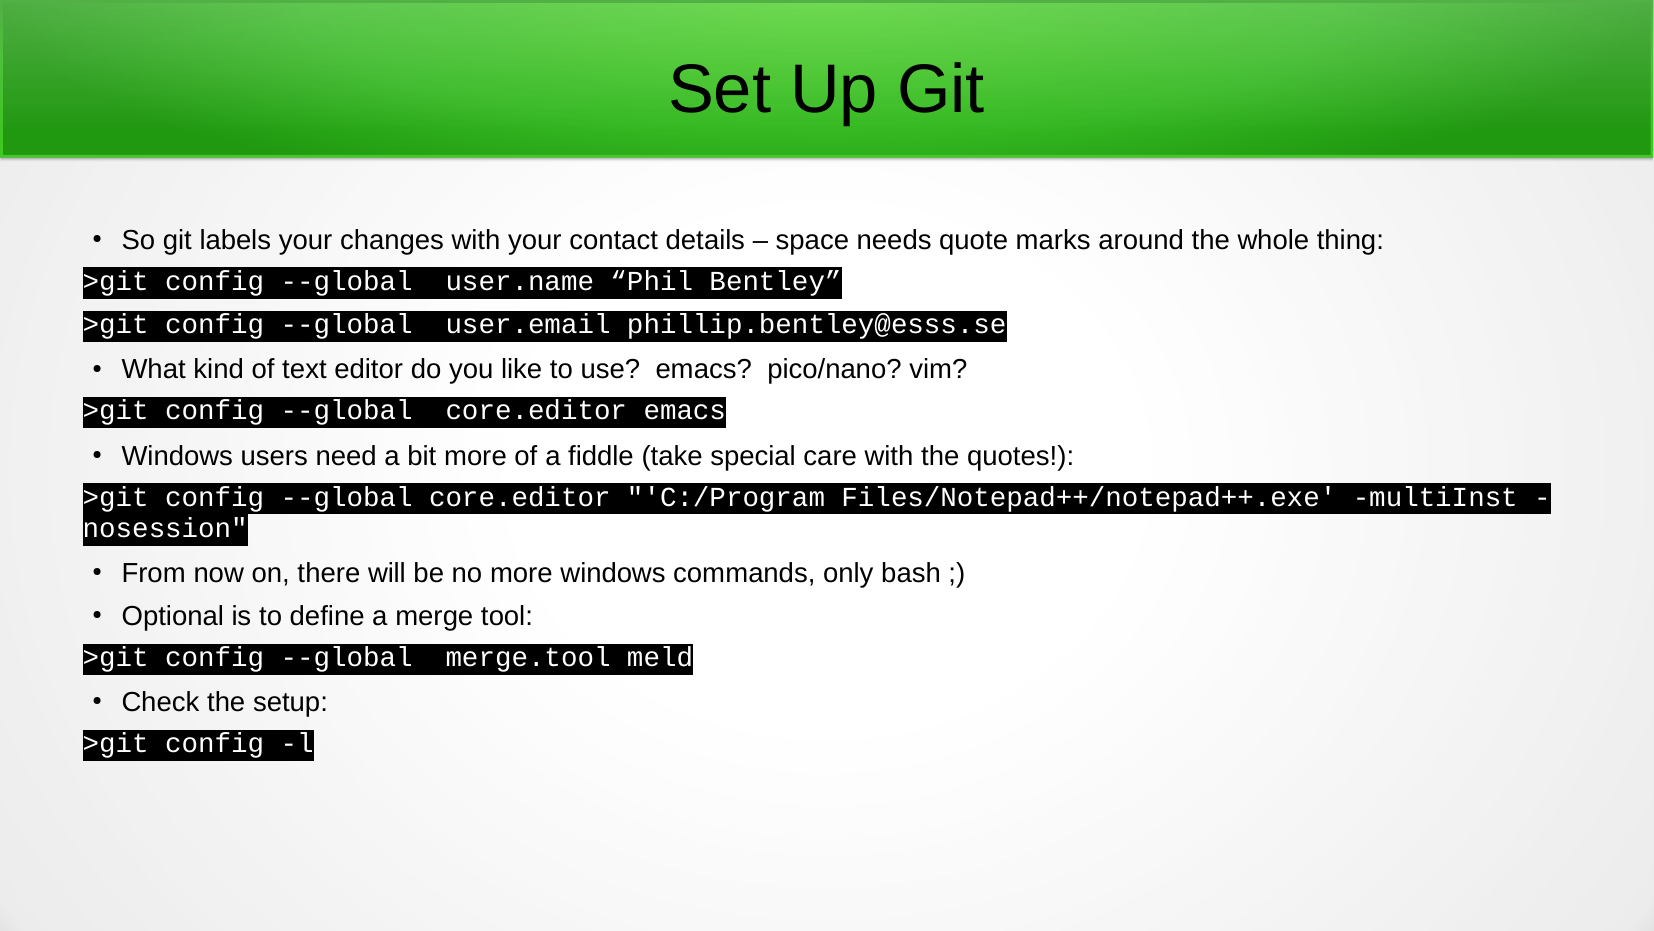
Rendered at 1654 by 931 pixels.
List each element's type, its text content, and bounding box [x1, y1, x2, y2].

list So git labels your changes with your contact details – space needs quote marks around the whole thing: >git config --global user.name “Phil Bentley” >git config --global user.email phillip.bentley@esss.se What kind of text editor do you like to use? emacs? pico/nano? vim? >git config --global core.editor emacs Windows users need a bit more of a fiddle (take special care with the quotes!): >git config --global core.editor "'C:/Program Files/Notepad++/notepad++.exe' -multiInst -nosession" From now on, there will be no more windows commands, only bash ;) Optional is to define a merge tool: >git config --global merge.tool meld Check the setup: >git config -l [82, 224, 1571, 764]
title Set Up Git [82, 35, 1571, 142]
